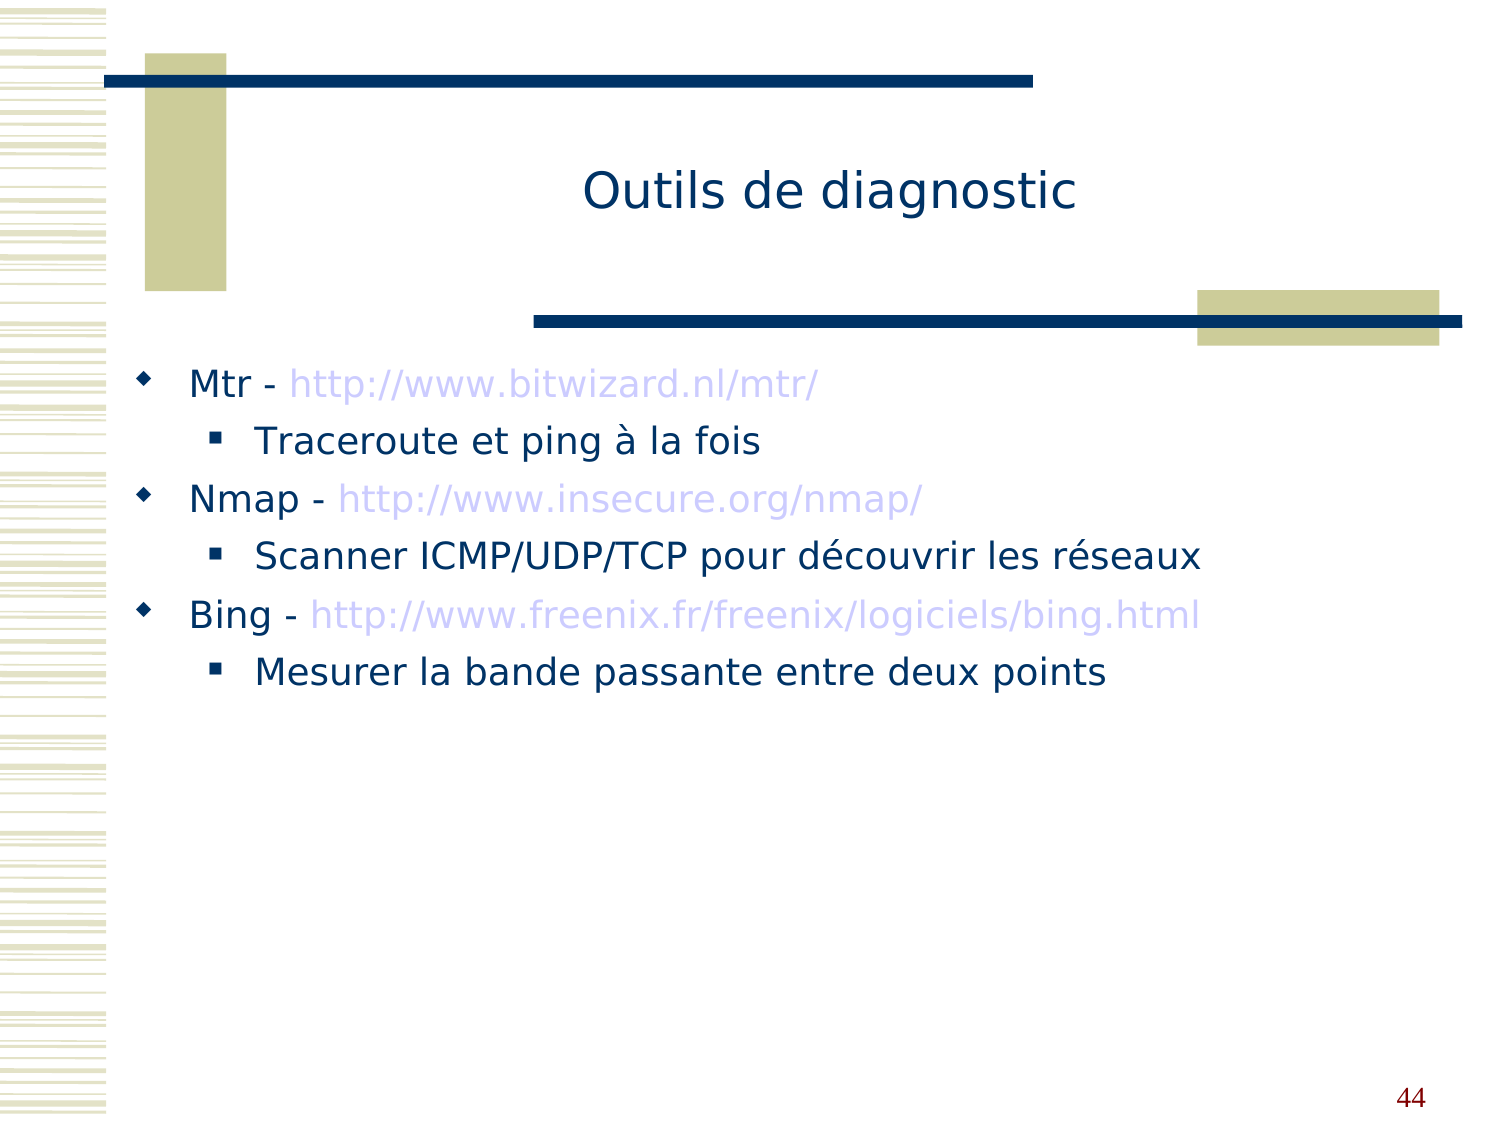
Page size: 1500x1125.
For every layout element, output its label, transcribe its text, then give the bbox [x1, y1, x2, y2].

list Mtr - http://www.bitwizard.nl/mtr/ Traceroute et ping à la fois Nmap - http://www.insecure.org/nmap/ Scanner ICMP/UDP/TCP pour découvrir les réseaux Bing - http://www.freenix.fr/freenix/logiciels/bing.html Mesurer la bande passante entre deux points [132, 363, 1439, 1037]
title Outils de diagnostic [225, 99, 1436, 288]
